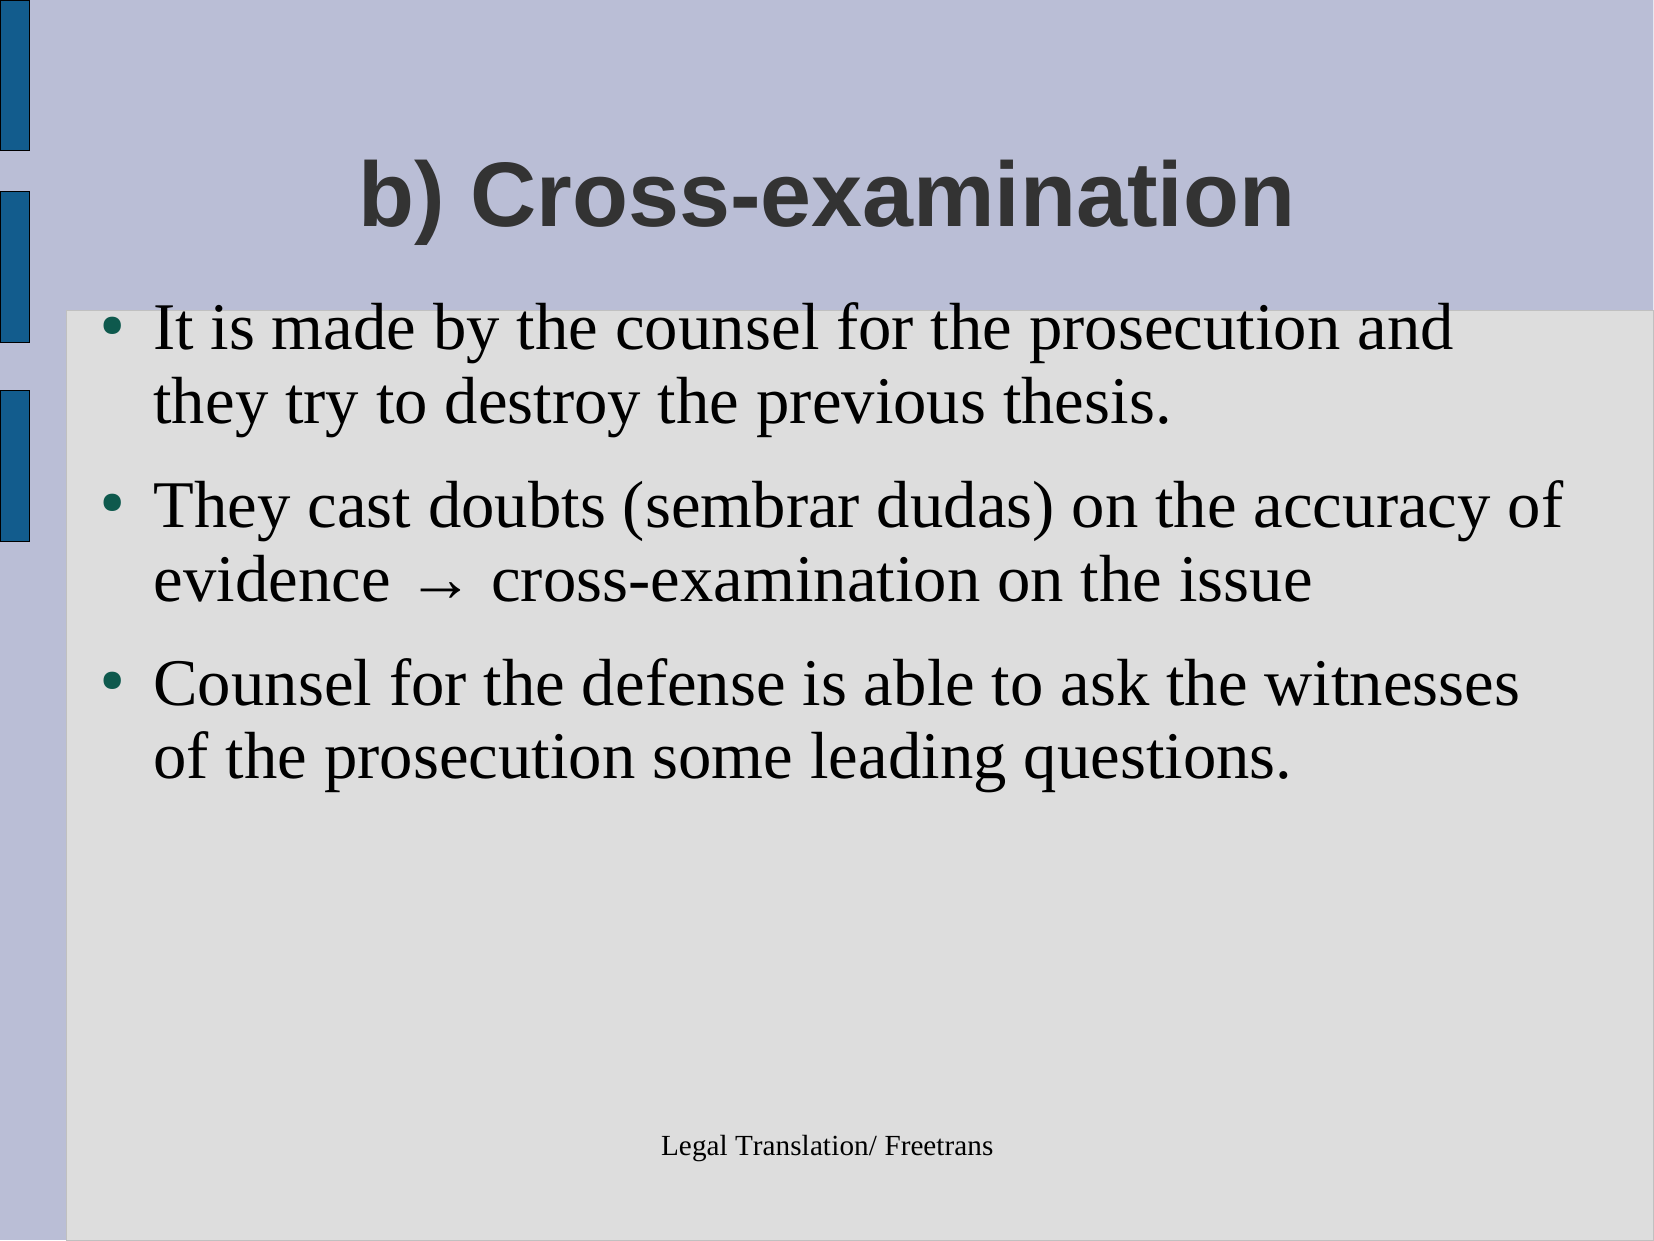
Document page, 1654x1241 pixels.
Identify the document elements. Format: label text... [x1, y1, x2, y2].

list It is made by the counsel for the prosecution and they try to destroy the previous thesis. They cast doubts (sembrar dudas) on the accuracy of evidence → cross-examination on the issue Counsel for the defense is able to ask the witnesses of the prosecution some leading questions. [82, 290, 1571, 1094]
title b) Cross-examination [121, 91, 1534, 290]
